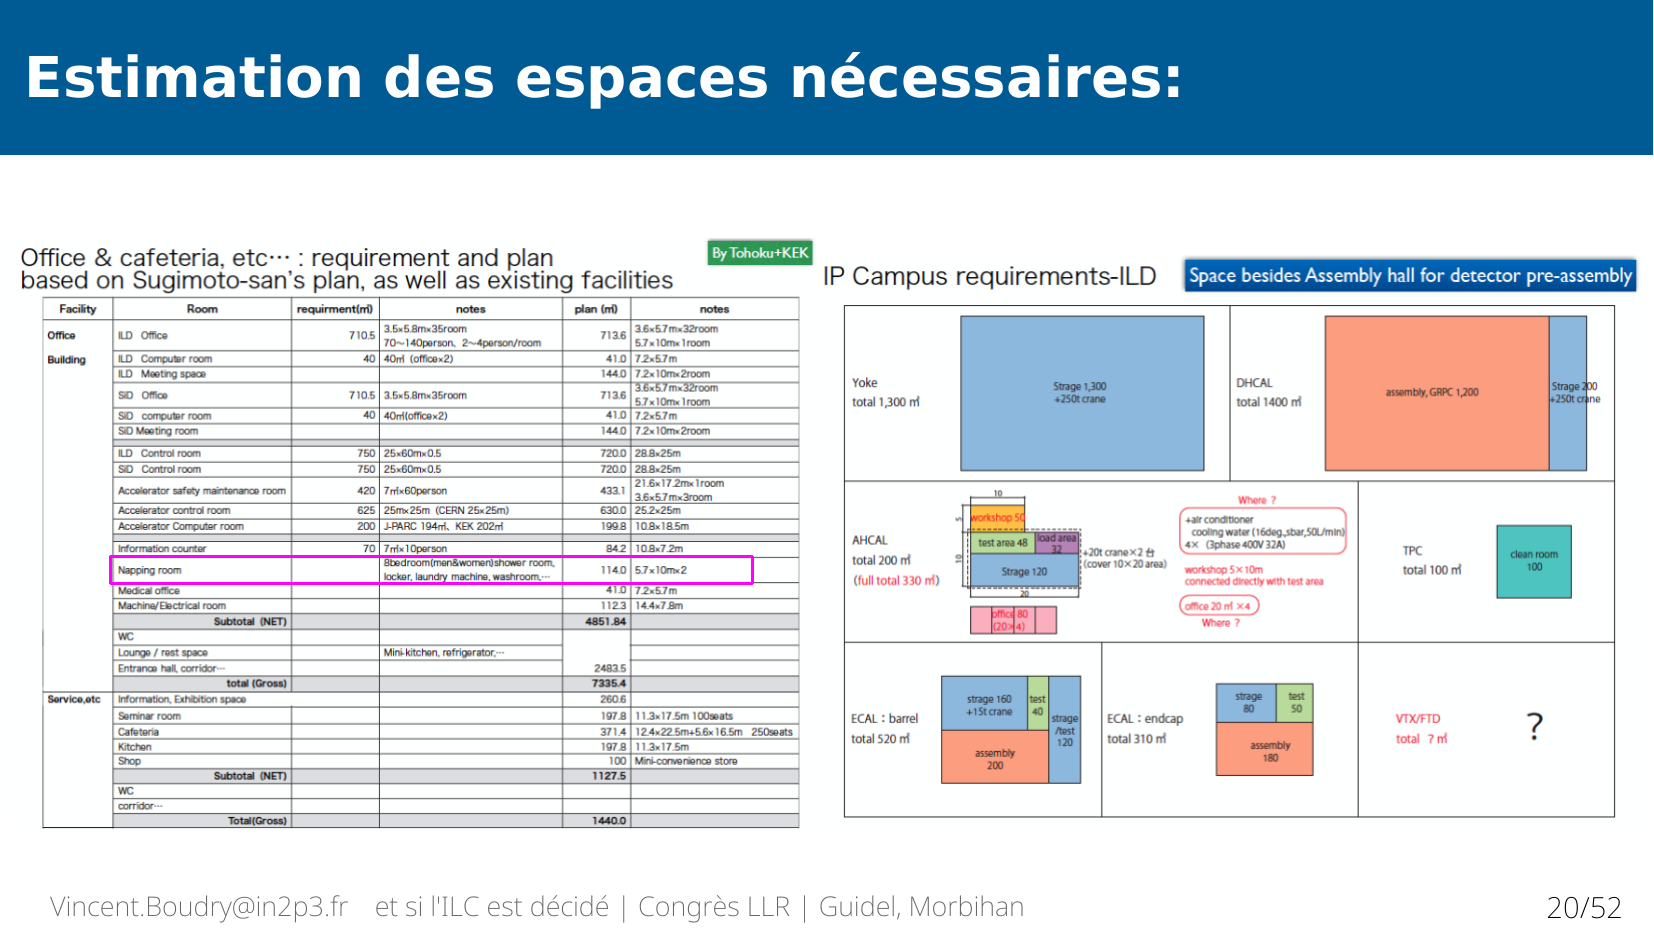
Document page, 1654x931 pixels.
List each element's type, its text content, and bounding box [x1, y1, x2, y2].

picture [7, 238, 1645, 830]
title Estimation des espaces nécessaires: [24, 12, 1635, 143]
